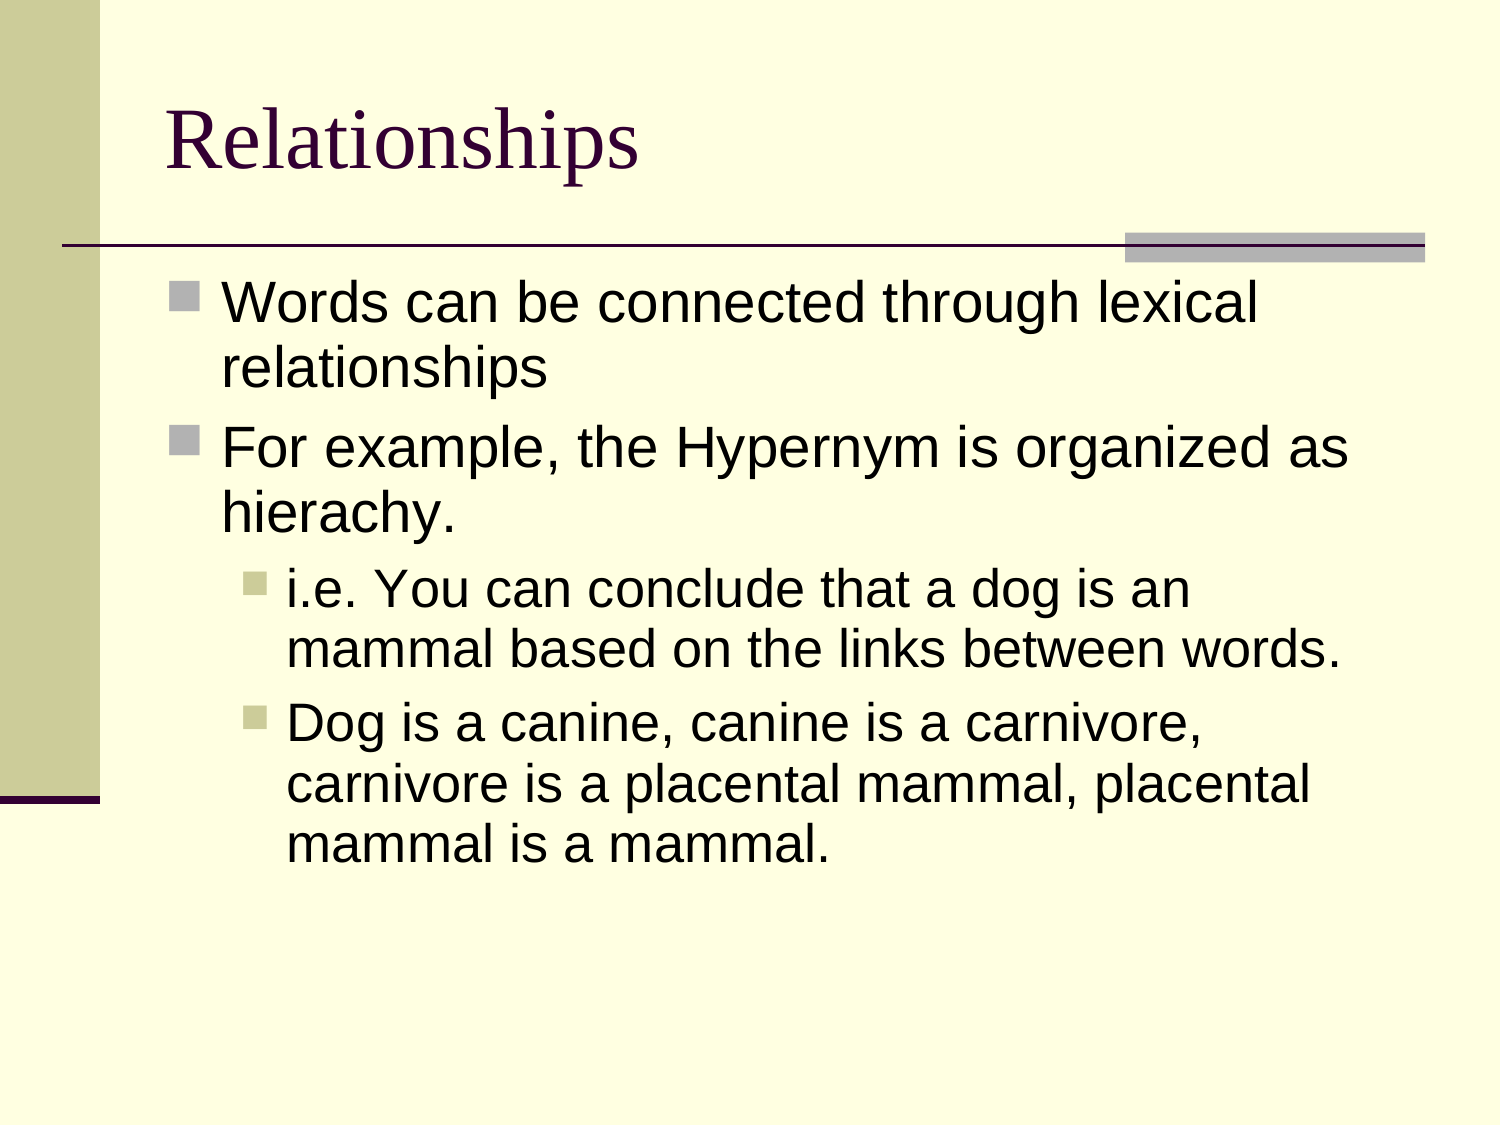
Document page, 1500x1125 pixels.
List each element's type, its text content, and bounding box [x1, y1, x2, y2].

title Relationships [150, 45, 1426, 234]
list Words can be connected through lexical relationships For example, the Hypernym is organized as hierachy. i.e. You can conclude that a dog is an mammal based on the links between words. Dog is a canine, canine is a carnivore, carnivore is a placental mammal, placental mammal is a mammal. [150, 262, 1426, 1006]
